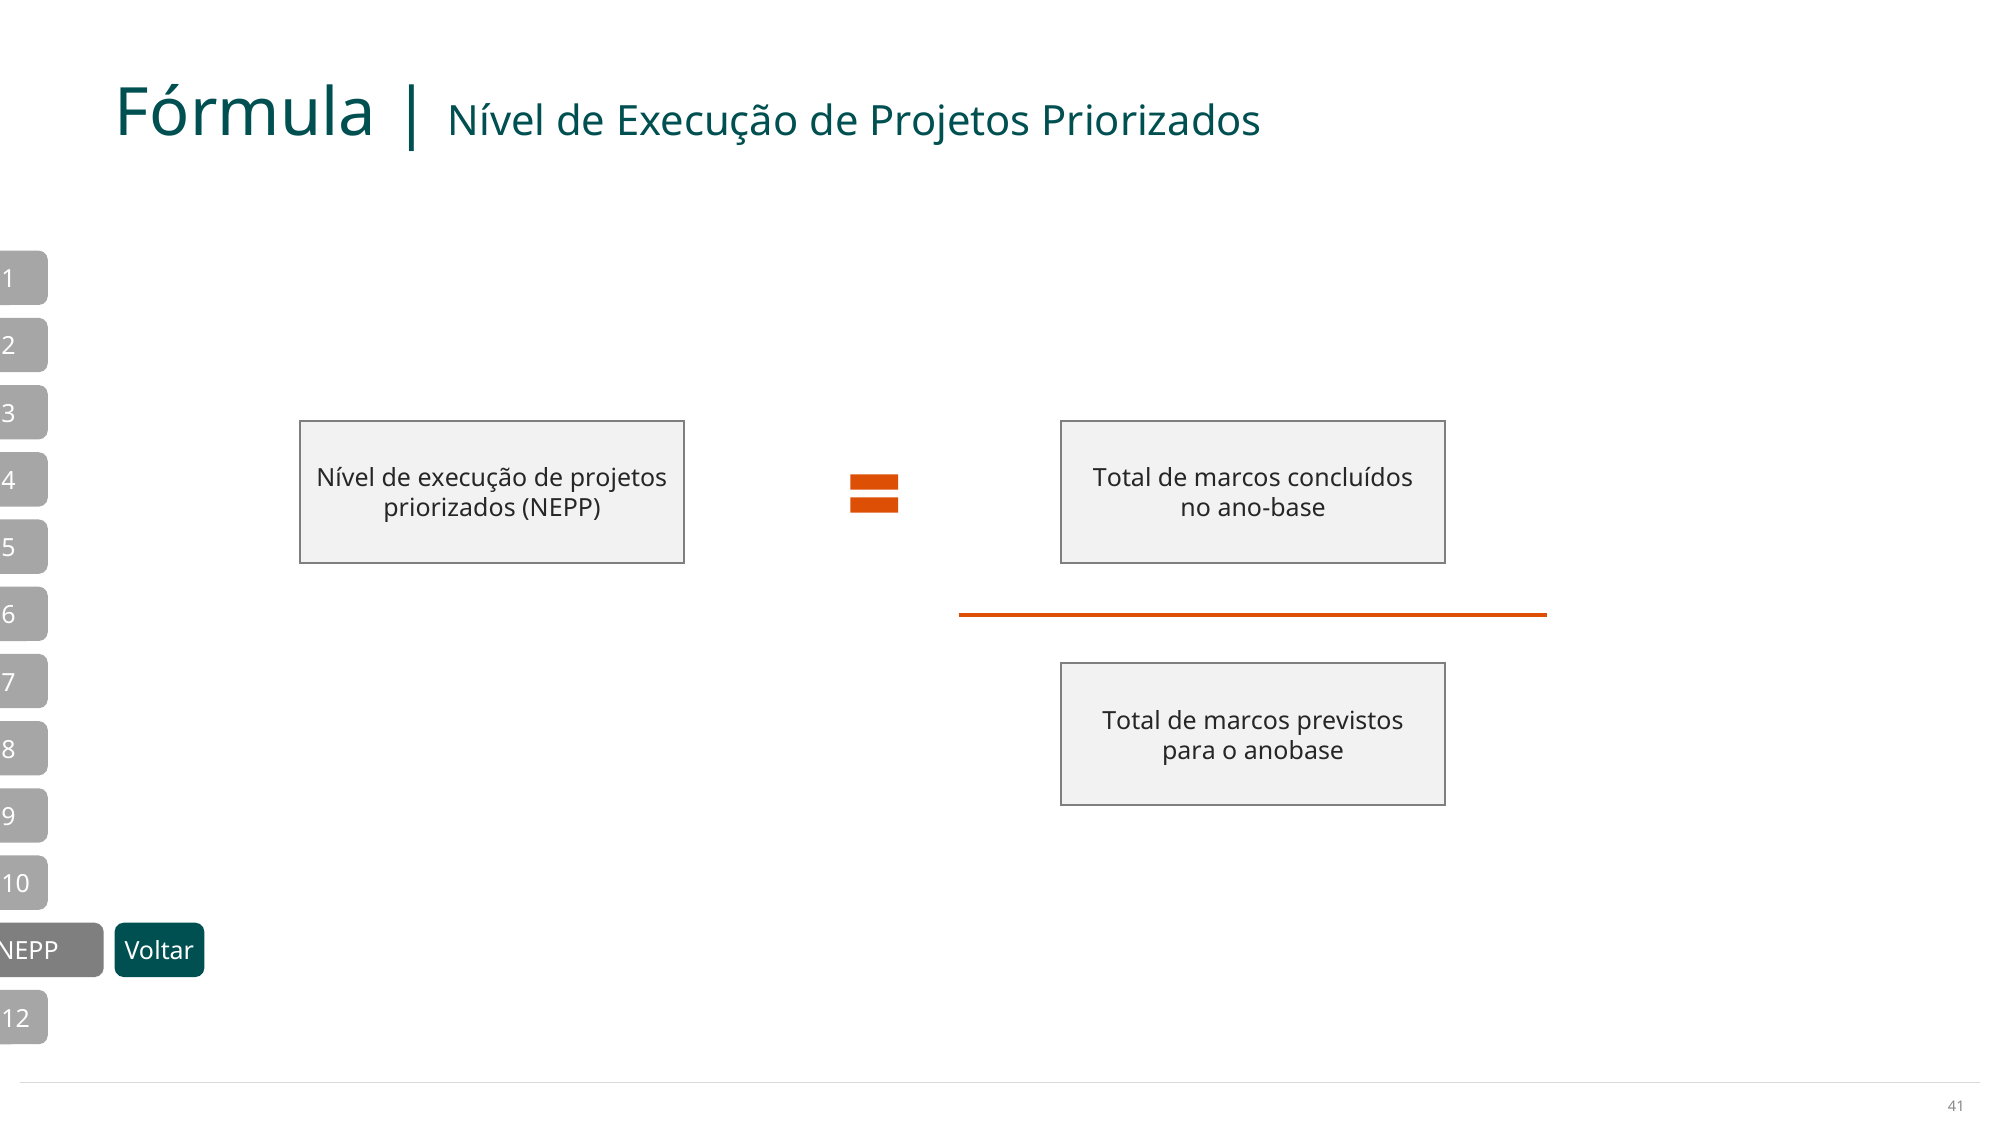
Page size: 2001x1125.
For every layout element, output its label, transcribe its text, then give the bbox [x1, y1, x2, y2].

text_box 10 [0, 855, 48, 910]
text_box 1 [0, 250, 48, 306]
text_box Voltar [114, 922, 205, 978]
text_box 7 [0, 653, 48, 709]
title Fórmula | Nível de Execução de Projetos Priorizados [99, 45, 1900, 173]
text_box [850, 474, 899, 490]
text_box 8 [0, 721, 48, 776]
text_box Total de marcos previstos para o anobase [1061, 663, 1445, 805]
text_box 5 [0, 519, 48, 574]
text_box [850, 497, 899, 513]
text_box Nível de execução de projetos priorizados (NEPP) [300, 421, 684, 563]
text_box NEPP [0, 922, 104, 978]
text_box 2 [0, 317, 48, 373]
text_box 9 [0, 788, 48, 843]
text_box Total de marcos concluídos no ano-base [1061, 421, 1445, 563]
text_box 3 [0, 385, 48, 440]
text_box 6 [0, 586, 48, 642]
text_box 4 [0, 452, 48, 507]
text_box 12 [0, 989, 48, 1045]
